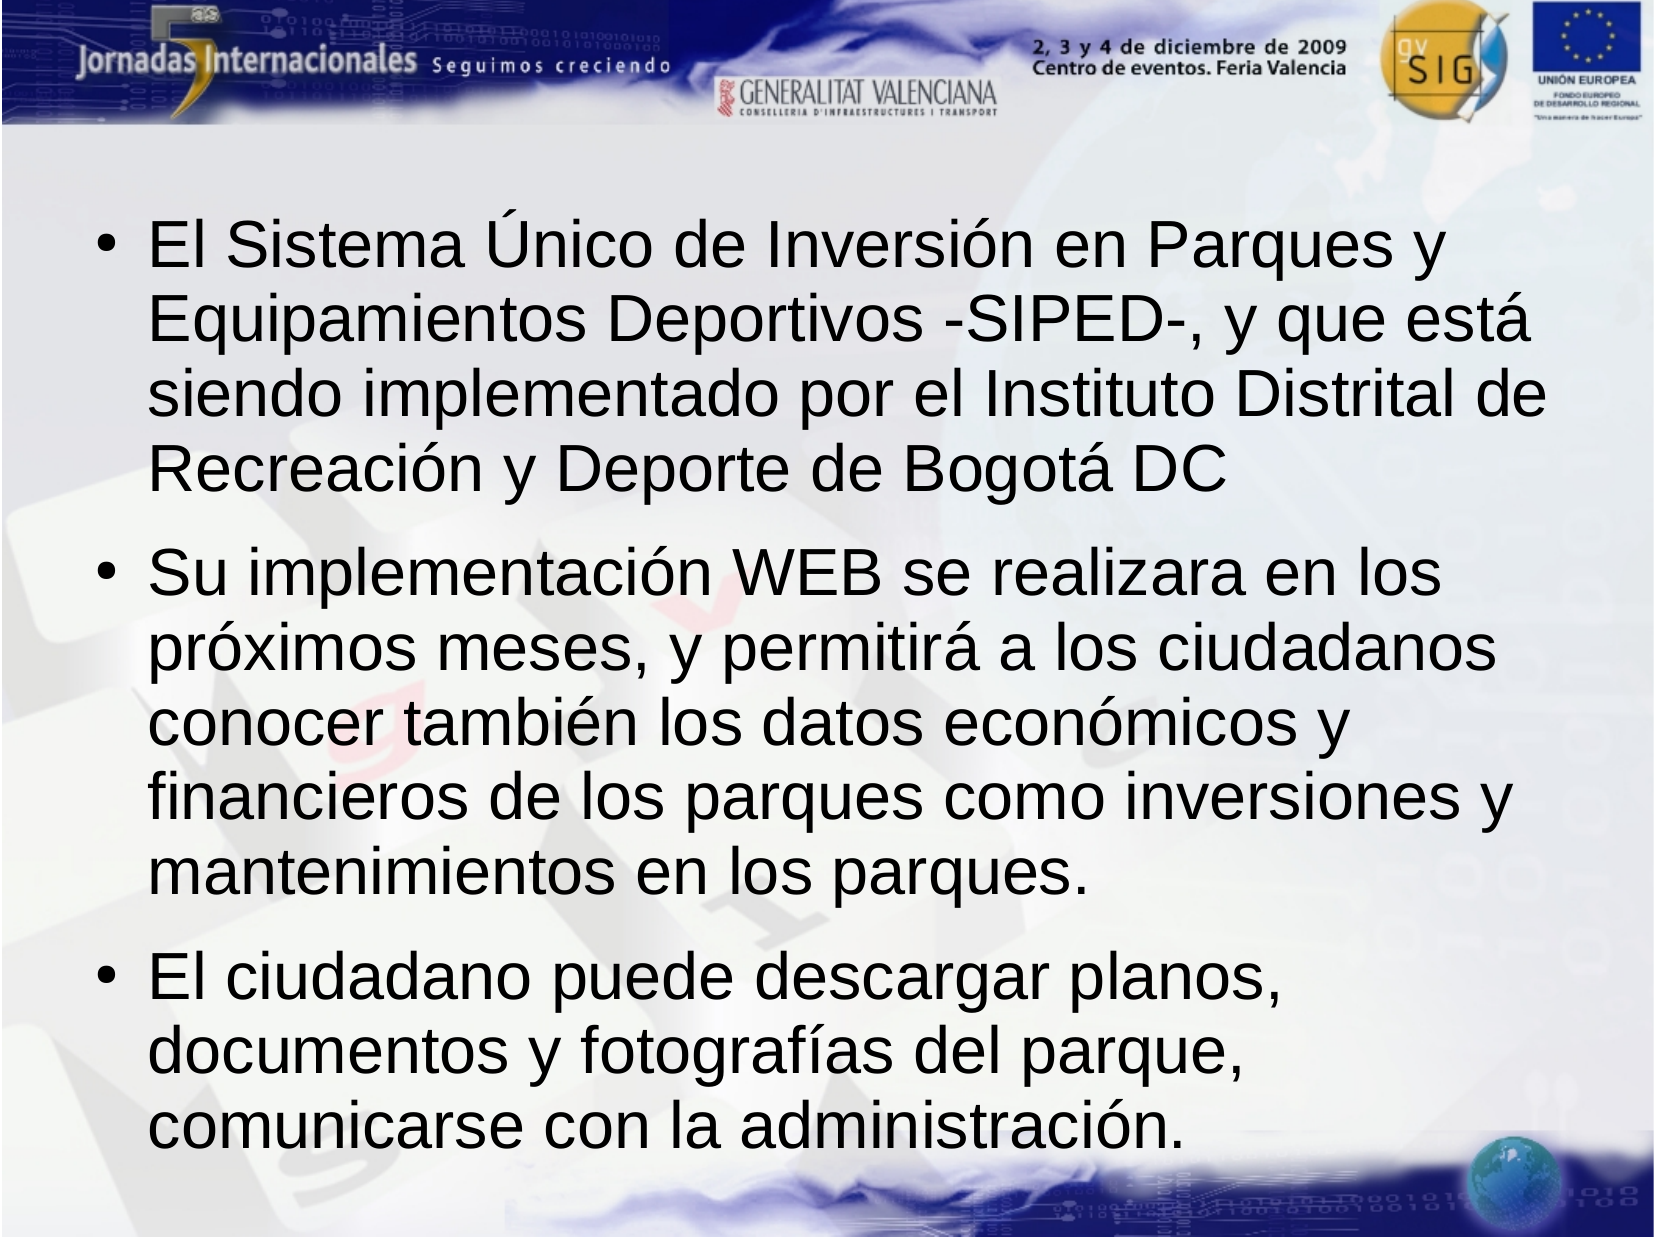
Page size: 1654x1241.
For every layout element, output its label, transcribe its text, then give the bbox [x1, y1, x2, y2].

picture [2, 0, 1654, 1237]
list El Sistema Único de Inversión en Parques y Equipamientos Deportivos -SIPED-, y que está siendo implementado por el Instituto Distrital de Recreación y Deporte de Bogotá DC Su implementación WEB se realizara en los próximos meses, y permitirá a los ciudadanos conocer también los datos económicos y financieros de los parques como inversiones y mantenimientos en los parques. El ciudadano puede descargar planos, documentos y fotografías del parque, comunicarse con la administración. [76, 206, 1565, 1163]
